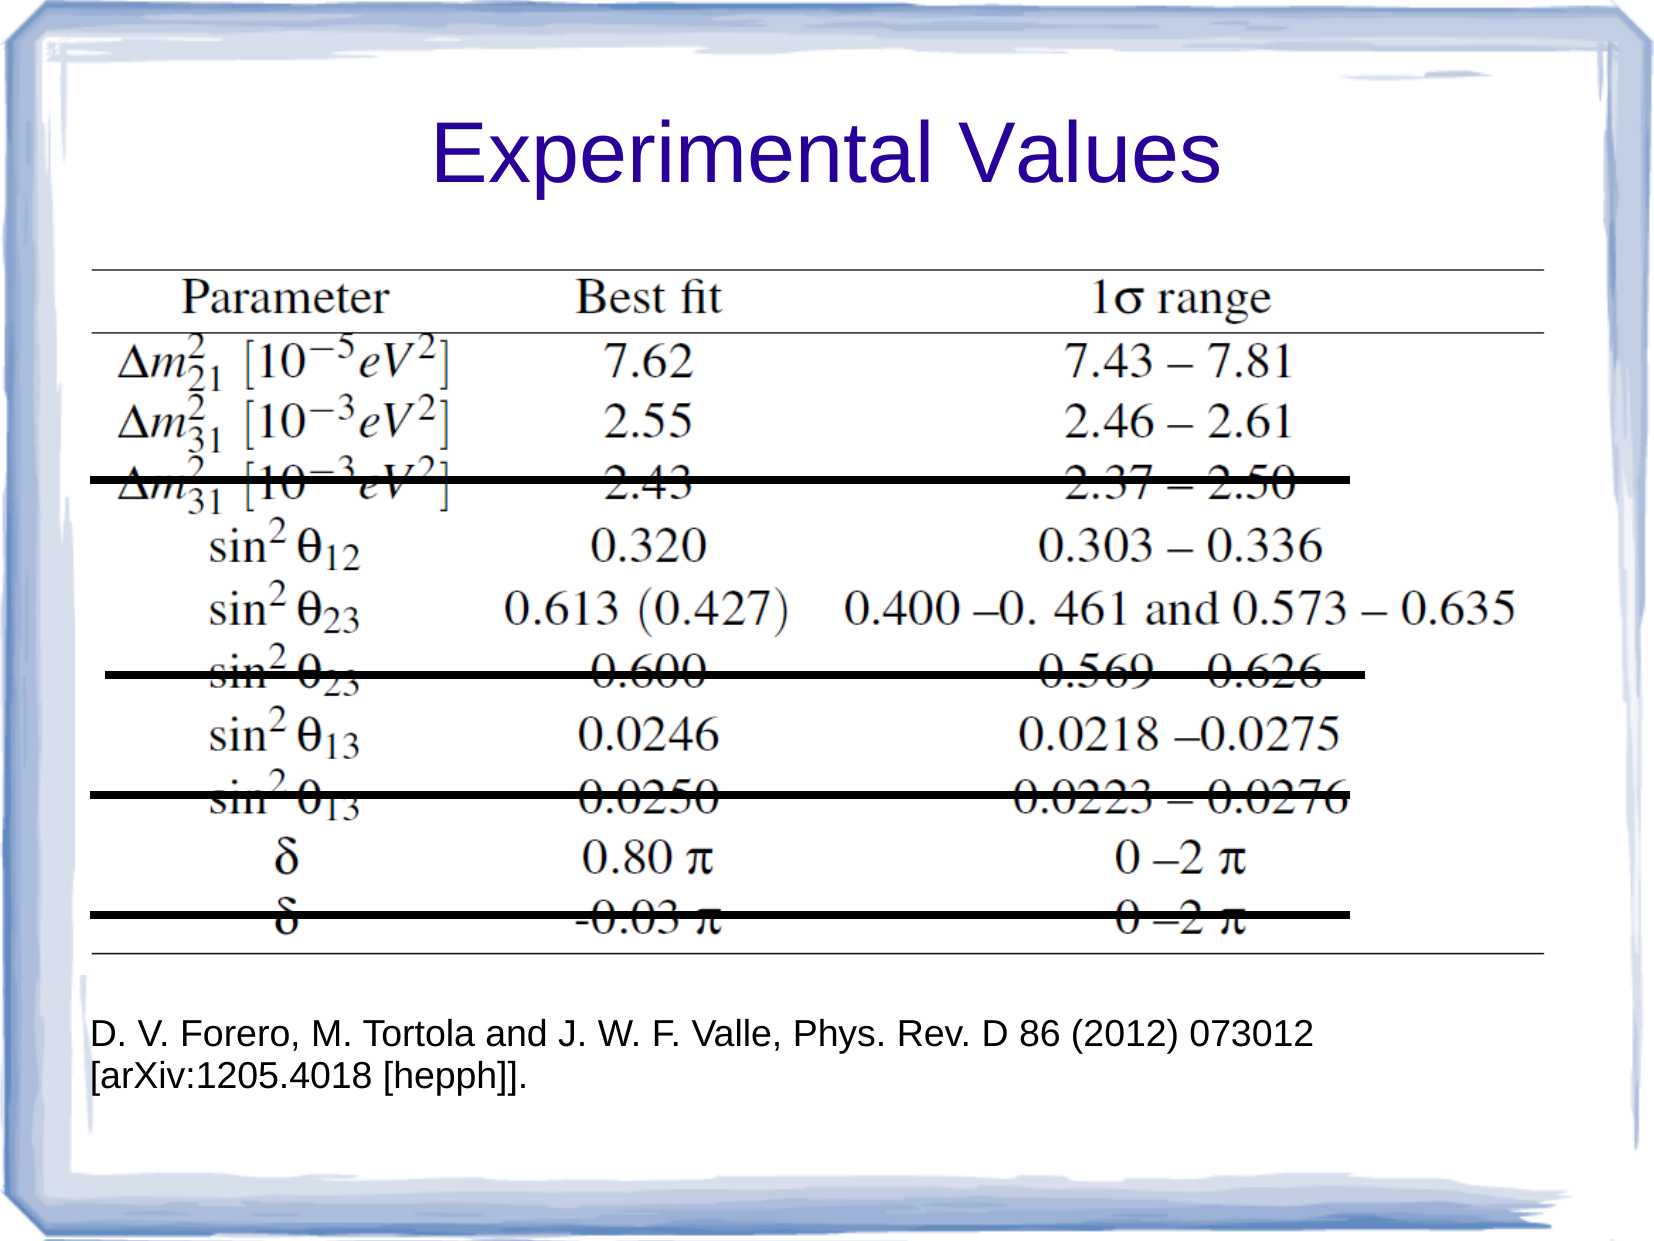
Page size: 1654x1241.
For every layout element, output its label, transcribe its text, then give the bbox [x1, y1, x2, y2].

title Experimental Values [82, 49, 1571, 257]
picture [0, 0, 1654, 1241]
text_box D. V. Forero, M. Tortola and J. W. F. Valle, Phys. Rev. D 86 (2012) 073012 [arXiv:1205.4018 [hepph]]. [75, 1005, 1623, 1104]
